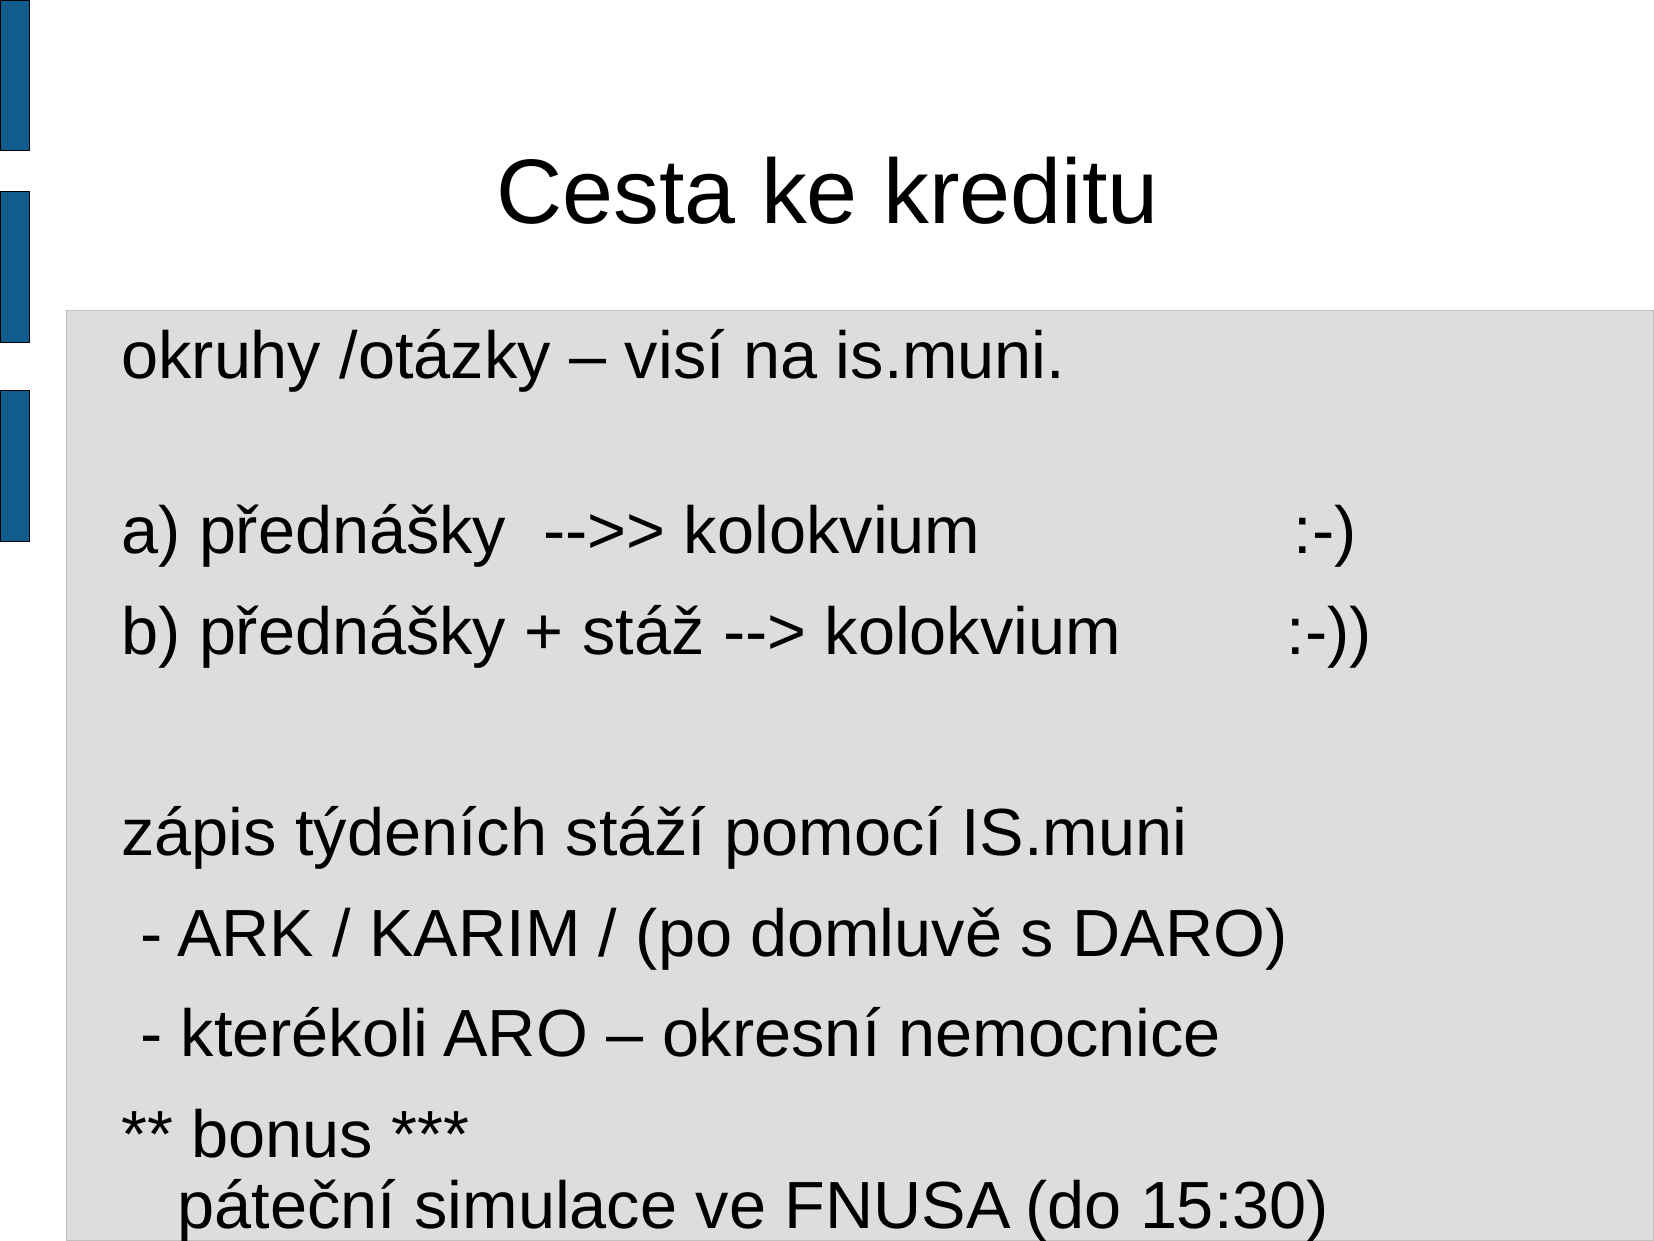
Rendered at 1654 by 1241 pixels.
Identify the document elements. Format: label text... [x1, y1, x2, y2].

list okruhy /otázky – visí na is.muni. a) přednášky -->> kolokvium :-) b) přednášky + stáž --> kolokvium :-)) zápis týdeních stáží pomocí IS.muni - ARK / KARIM / (po domluvě s DARO) - kterékoli ARO – okresní nemocnice ** bonus *** páteční simulace ve FNUSA (do 15:30) [121, 322, 1561, 1241]
title Cesta ke kreditu [121, 91, 1534, 299]
